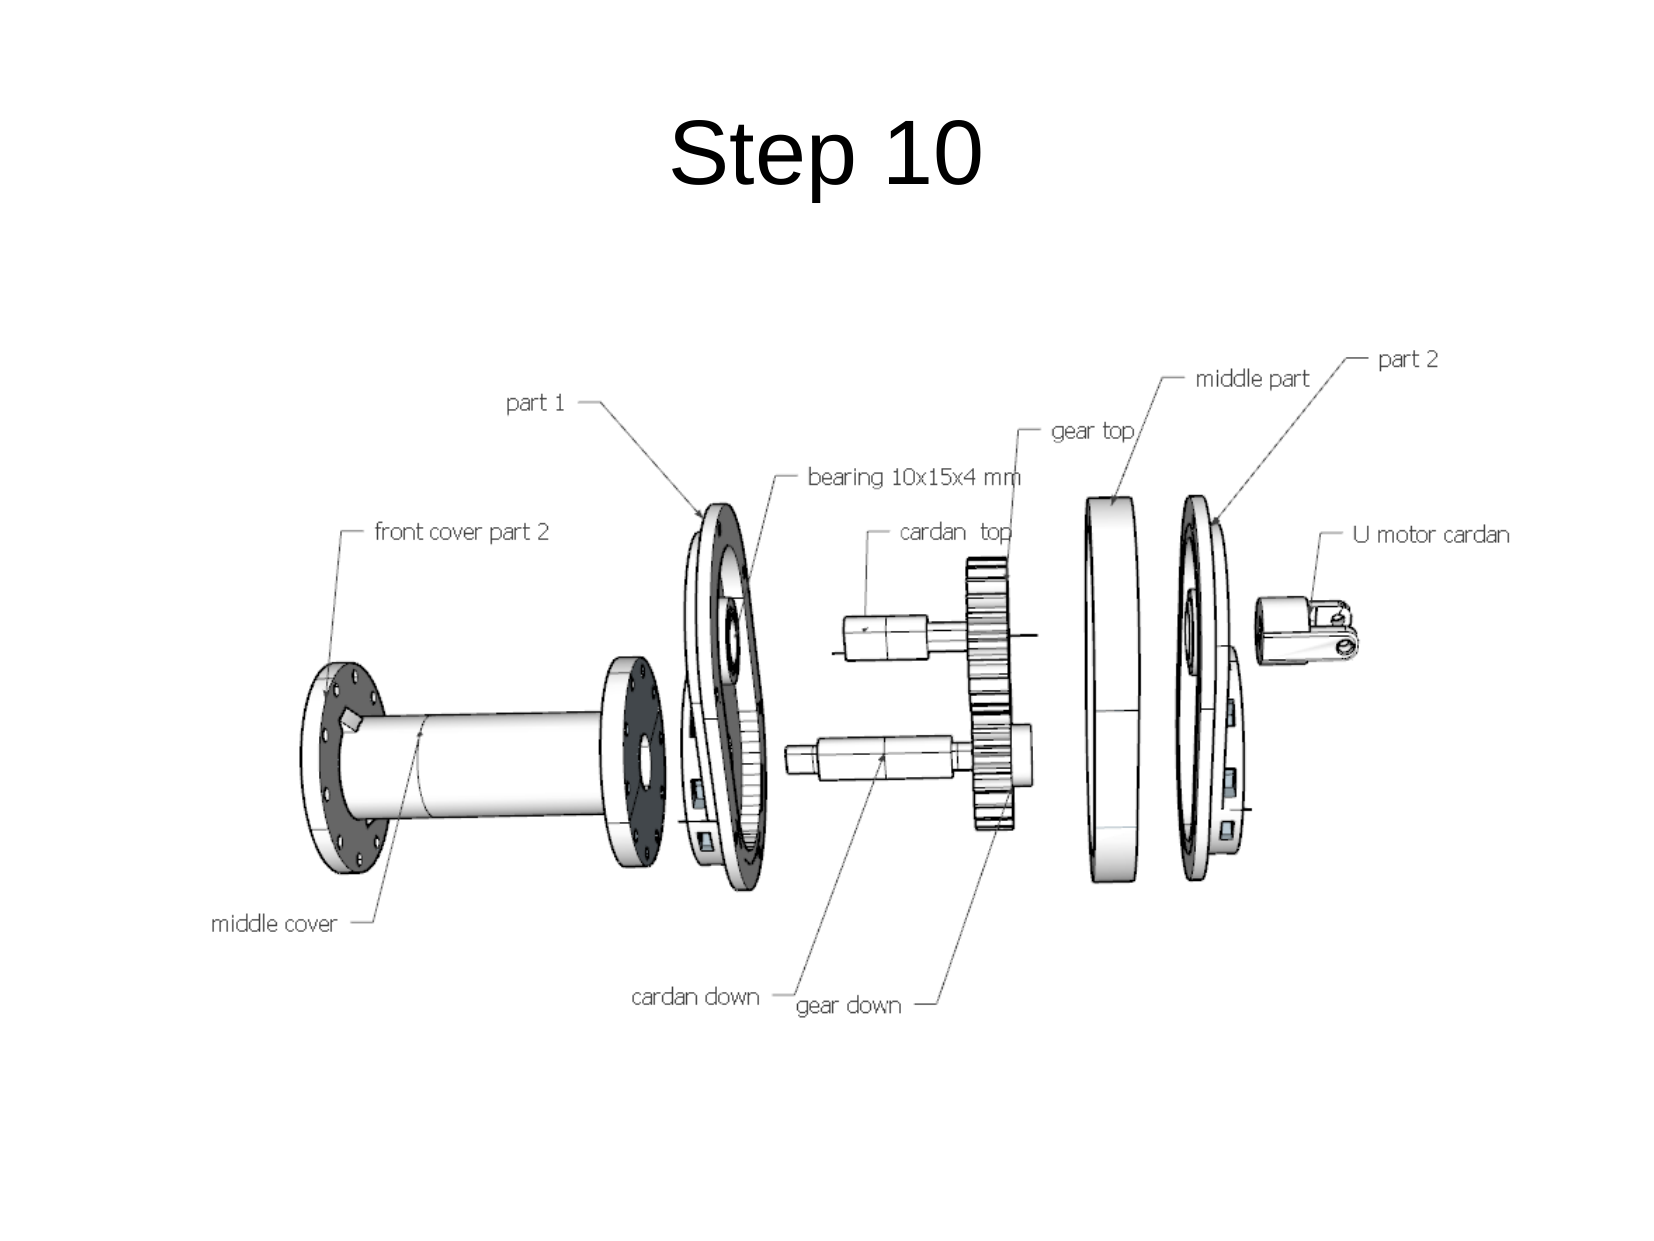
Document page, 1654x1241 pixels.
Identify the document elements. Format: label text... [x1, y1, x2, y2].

title Step 10 [82, 49, 1571, 257]
picture [82, 290, 1571, 1109]
